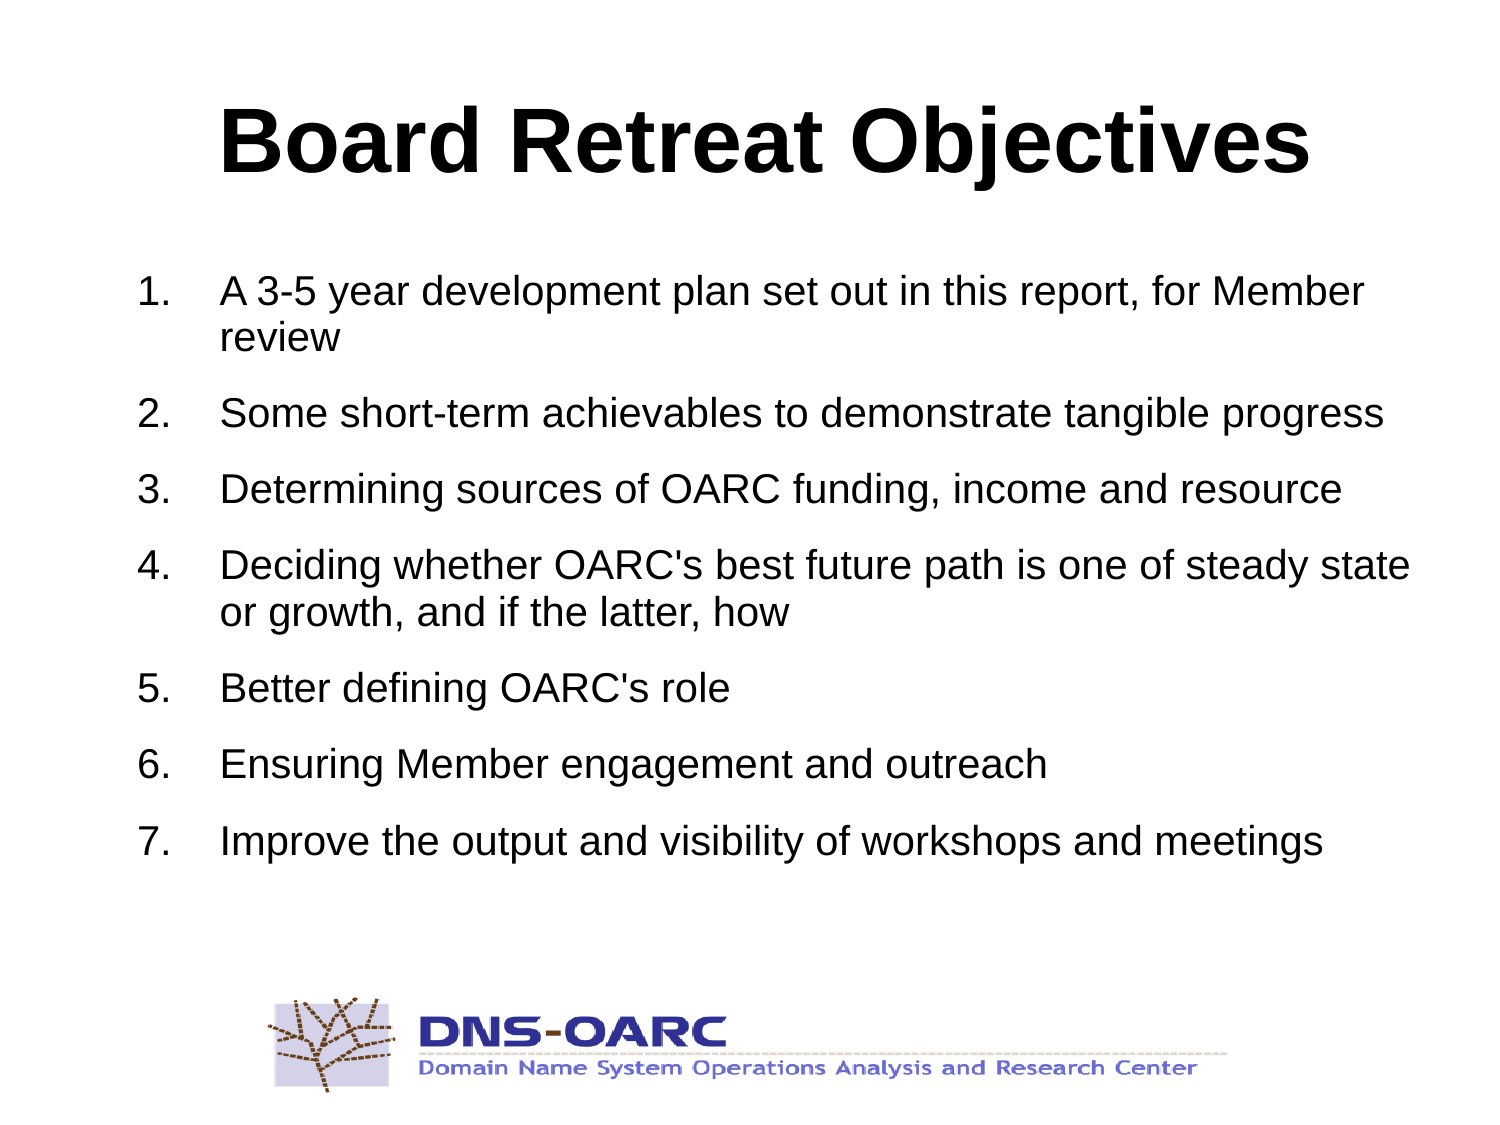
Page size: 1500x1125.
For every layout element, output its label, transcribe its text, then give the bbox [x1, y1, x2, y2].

list A 3-5 year development plan set out in this report, for Member review Some short-term achievables to demonstrate tangible progress Determining sources of OARC funding, income and resource Deciding whether OARC's best future path is one of steady state or growth, and if the latter, how Better defining OARC's role Ensuring Member engagement and outreach Improve the output and visibility of workshops and meetings [75, 263, 1426, 916]
picture [214, 991, 1259, 1099]
title Board Retreat Objectives [75, 44, 1426, 233]
